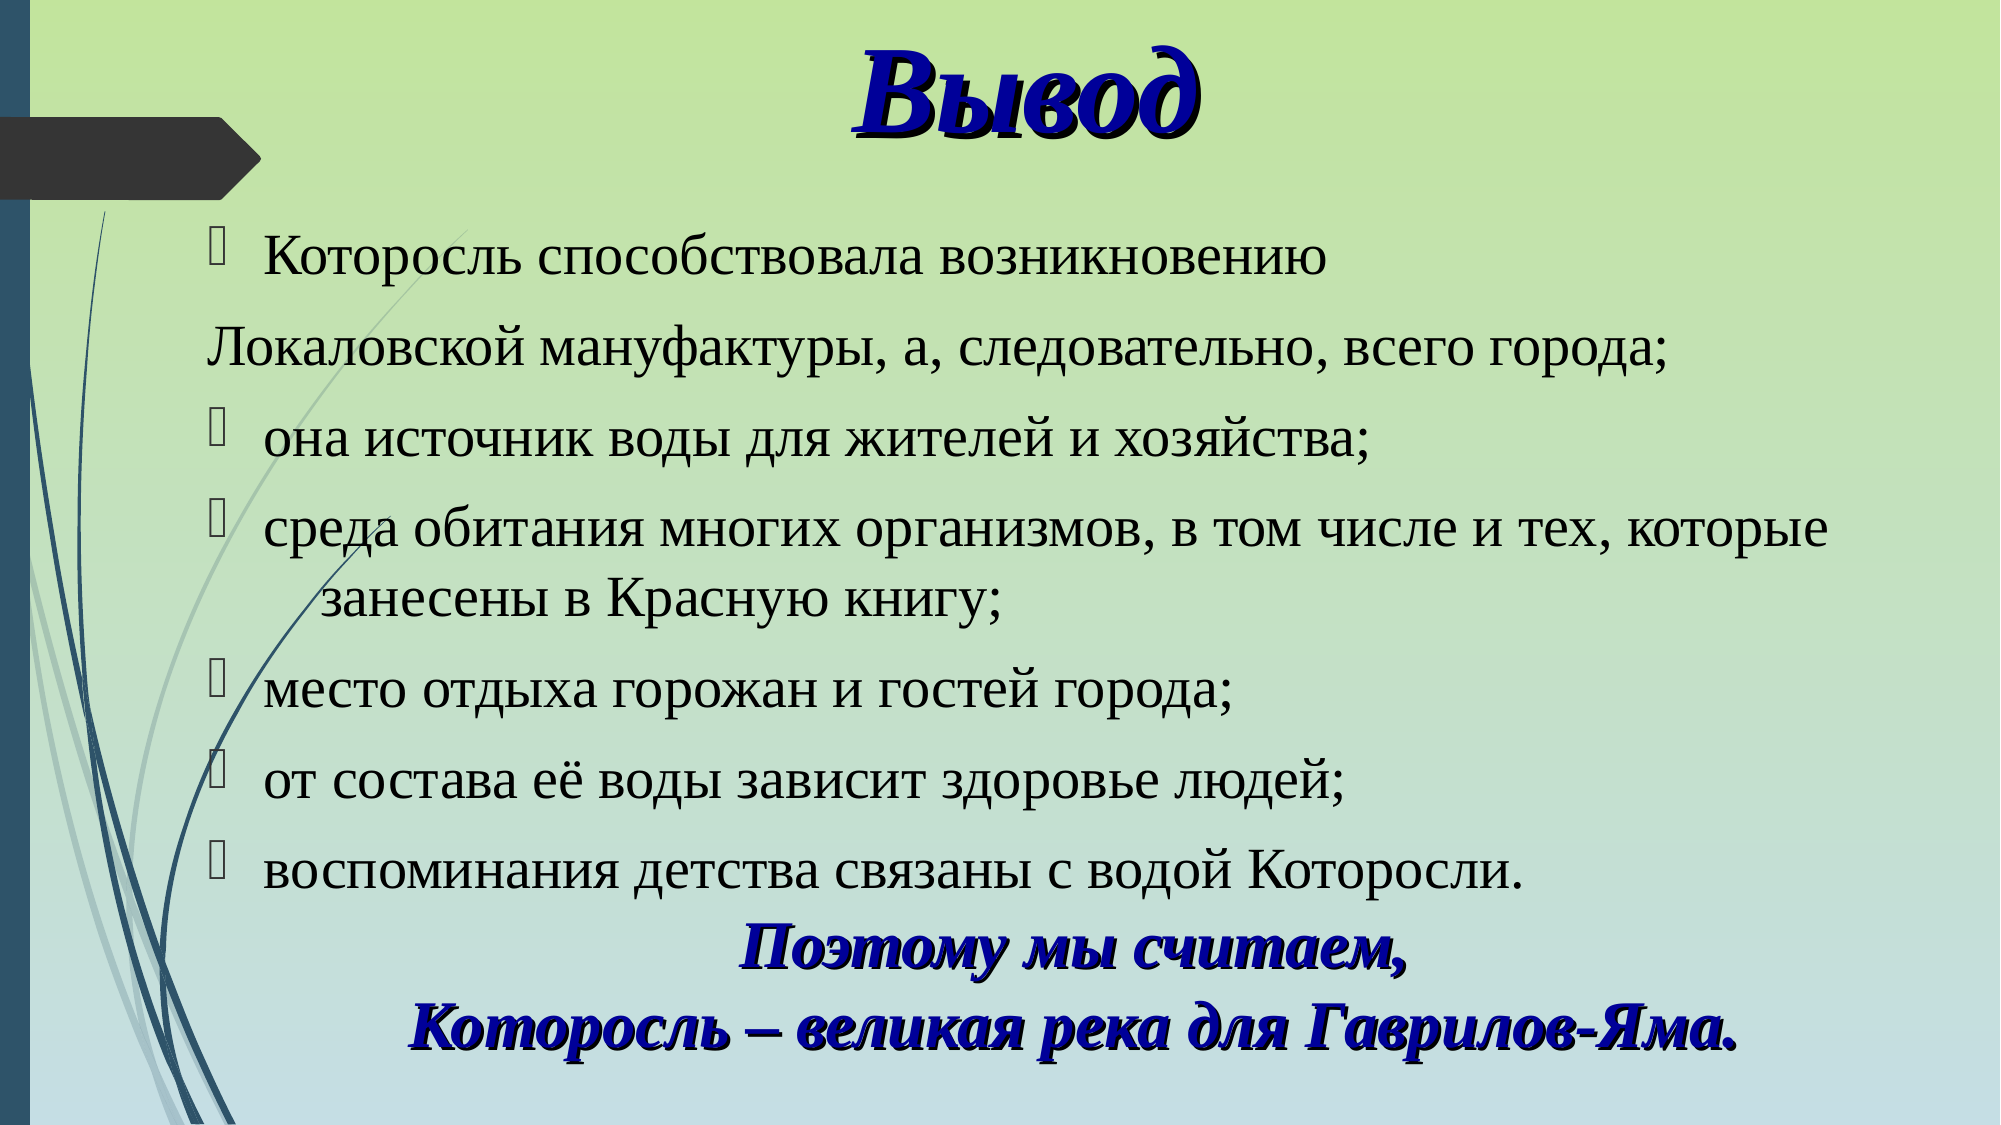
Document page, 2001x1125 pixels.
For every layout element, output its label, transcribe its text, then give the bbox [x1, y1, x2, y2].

title Вывод [837, 0, 1254, 208]
list Которосль способствовала возникновению Локаловской мануфактуры, а, следовательно, всего города; она источник воды для жителей и хозяйства; среда обитания многих организмов, в том числе и тех, которые занесены в Красную книгу; место отдыха горожан и гостей города; от состава её воды зависит здоровье людей; воспоминания детства связаны с водой Которосли. Поэтому мы считаем, Которосль – великая река для Гаврилов-Яма. [192, 208, 1971, 1082]
